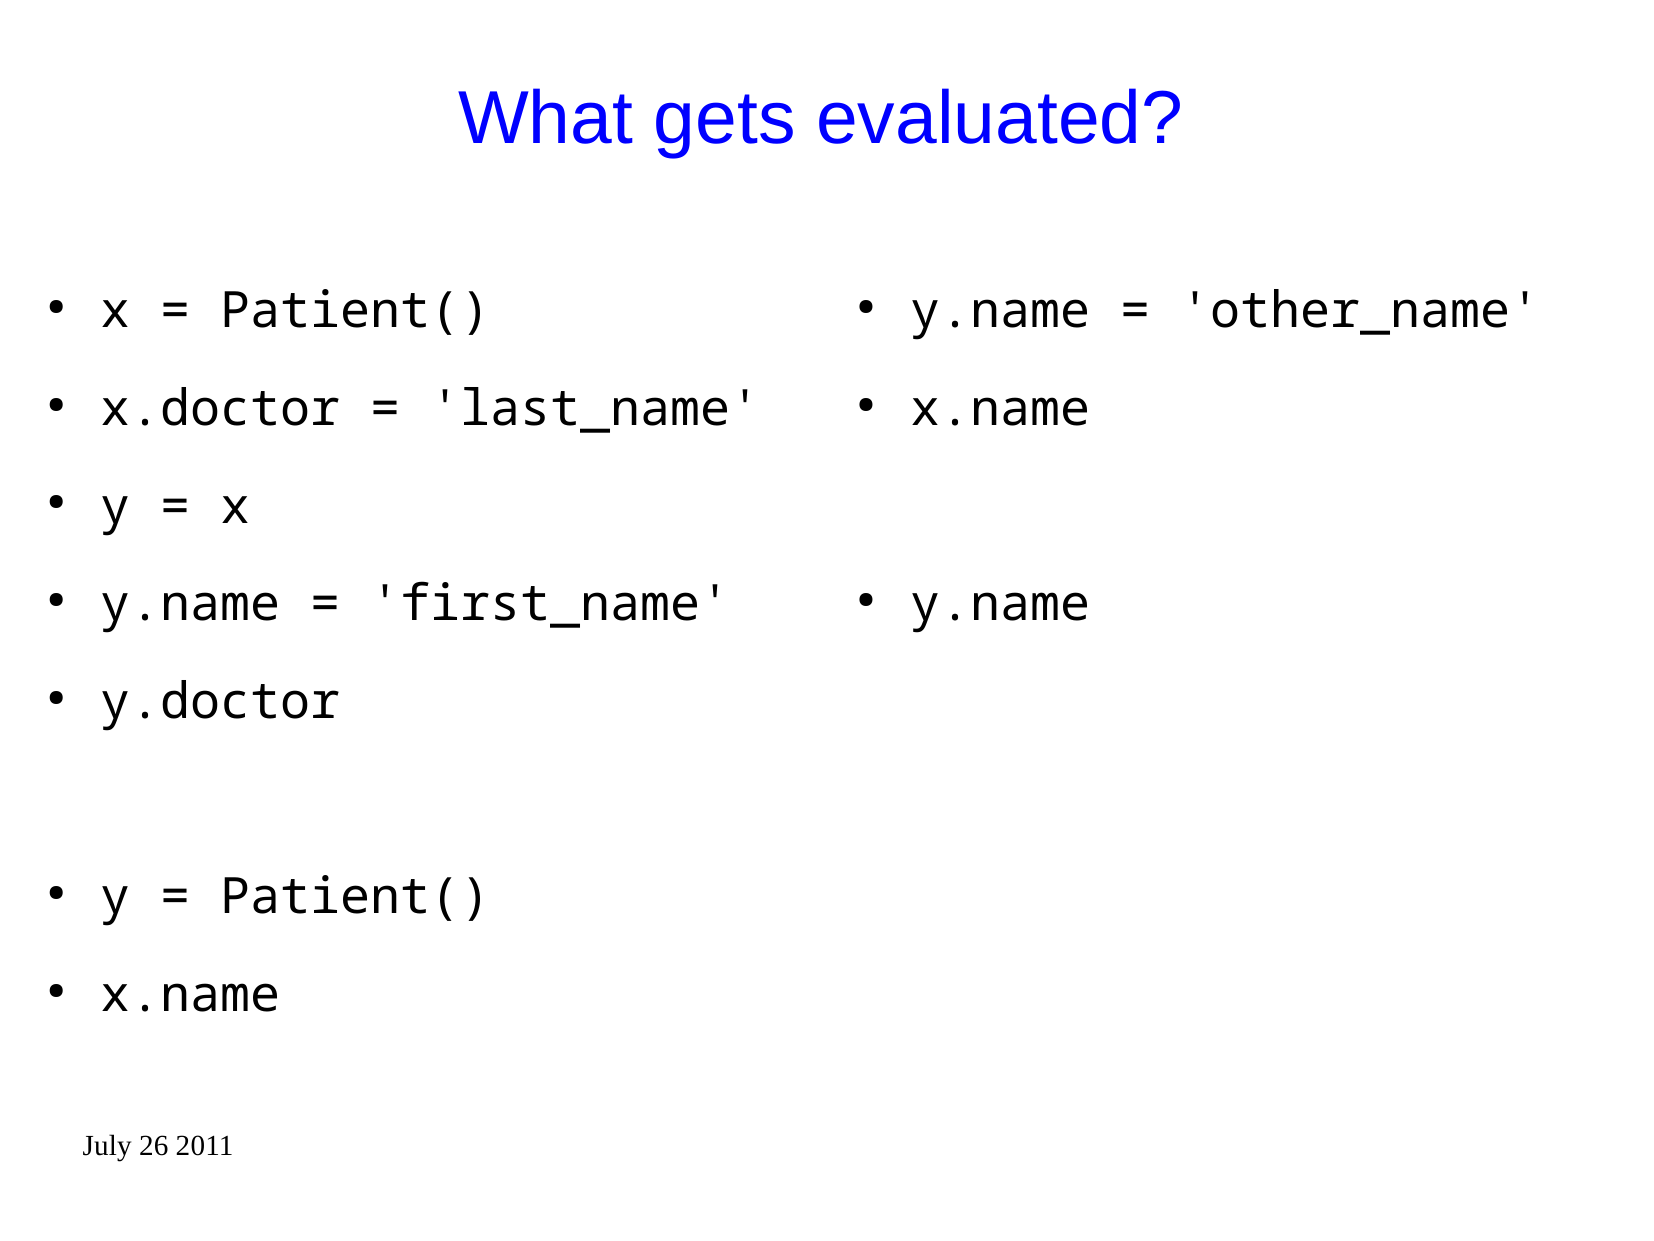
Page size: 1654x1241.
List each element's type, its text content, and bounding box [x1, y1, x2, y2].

title What gets evaluated? [76, 58, 1565, 178]
list y.name = 'other_name' x.name y.name [839, 274, 1566, 1093]
list x = Patient() x.doctor = 'last_name' y = x y.name = 'first_name' y.doctor y = Patient() x.name [29, 274, 803, 1093]
